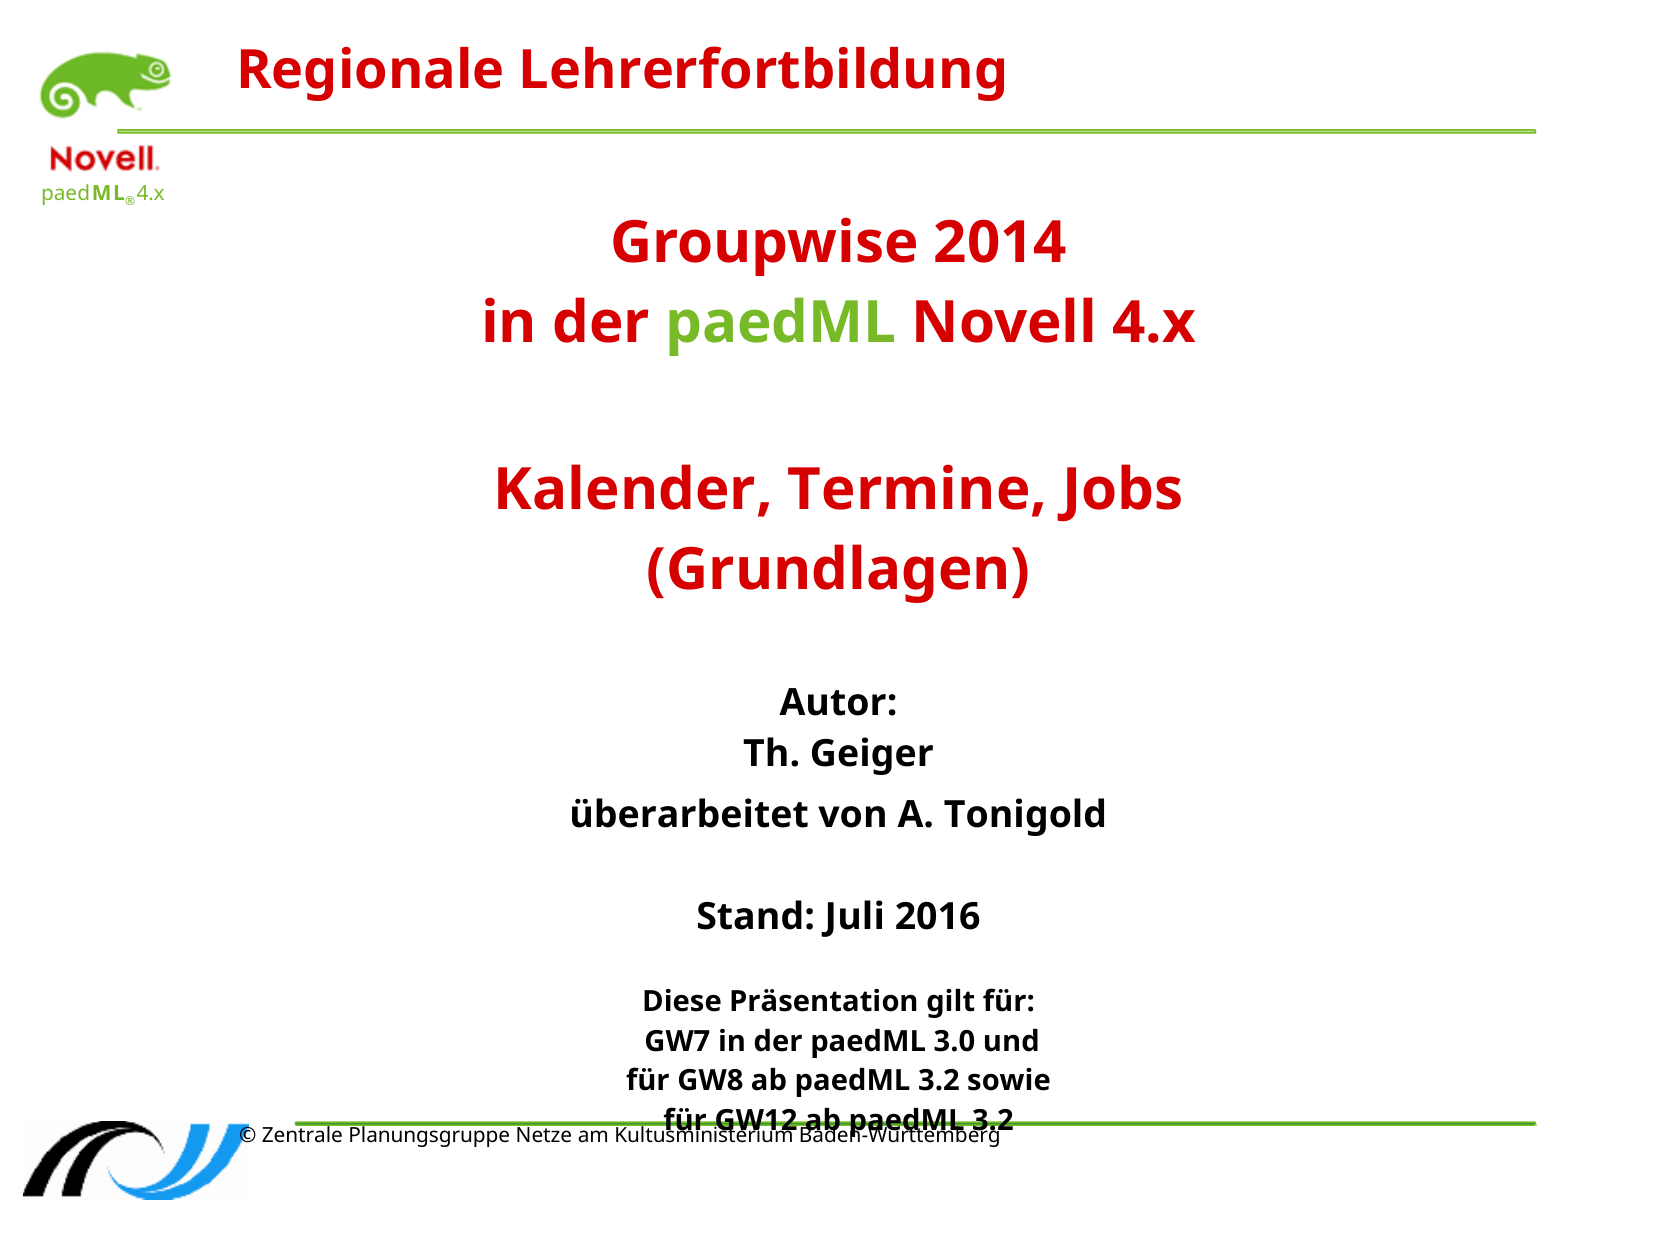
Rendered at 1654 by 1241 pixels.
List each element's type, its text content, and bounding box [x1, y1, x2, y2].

text_box © Zentrale Planungsgruppe Netze am Kultusministerium Baden-Württemberg [224, 1116, 1288, 1156]
text_box Groupwise 2014 in der paedML Novell 4.x Kalender, Termine, Jobs (Grundlagen) Autor: Th. Geiger überarbeitet von A. Tonigold Stand: Juli 2016 Diese Präsentation gilt für: GW7 in der paedML 3.0 und für GW8 ab paedML 3.2 sowie für GW12 ab paedML 3.2 [248, 134, 1430, 1135]
picture [26, 35, 184, 193]
title Regionale Lehrerfortbildung [236, 17, 1536, 119]
picture [23, 1121, 249, 1200]
